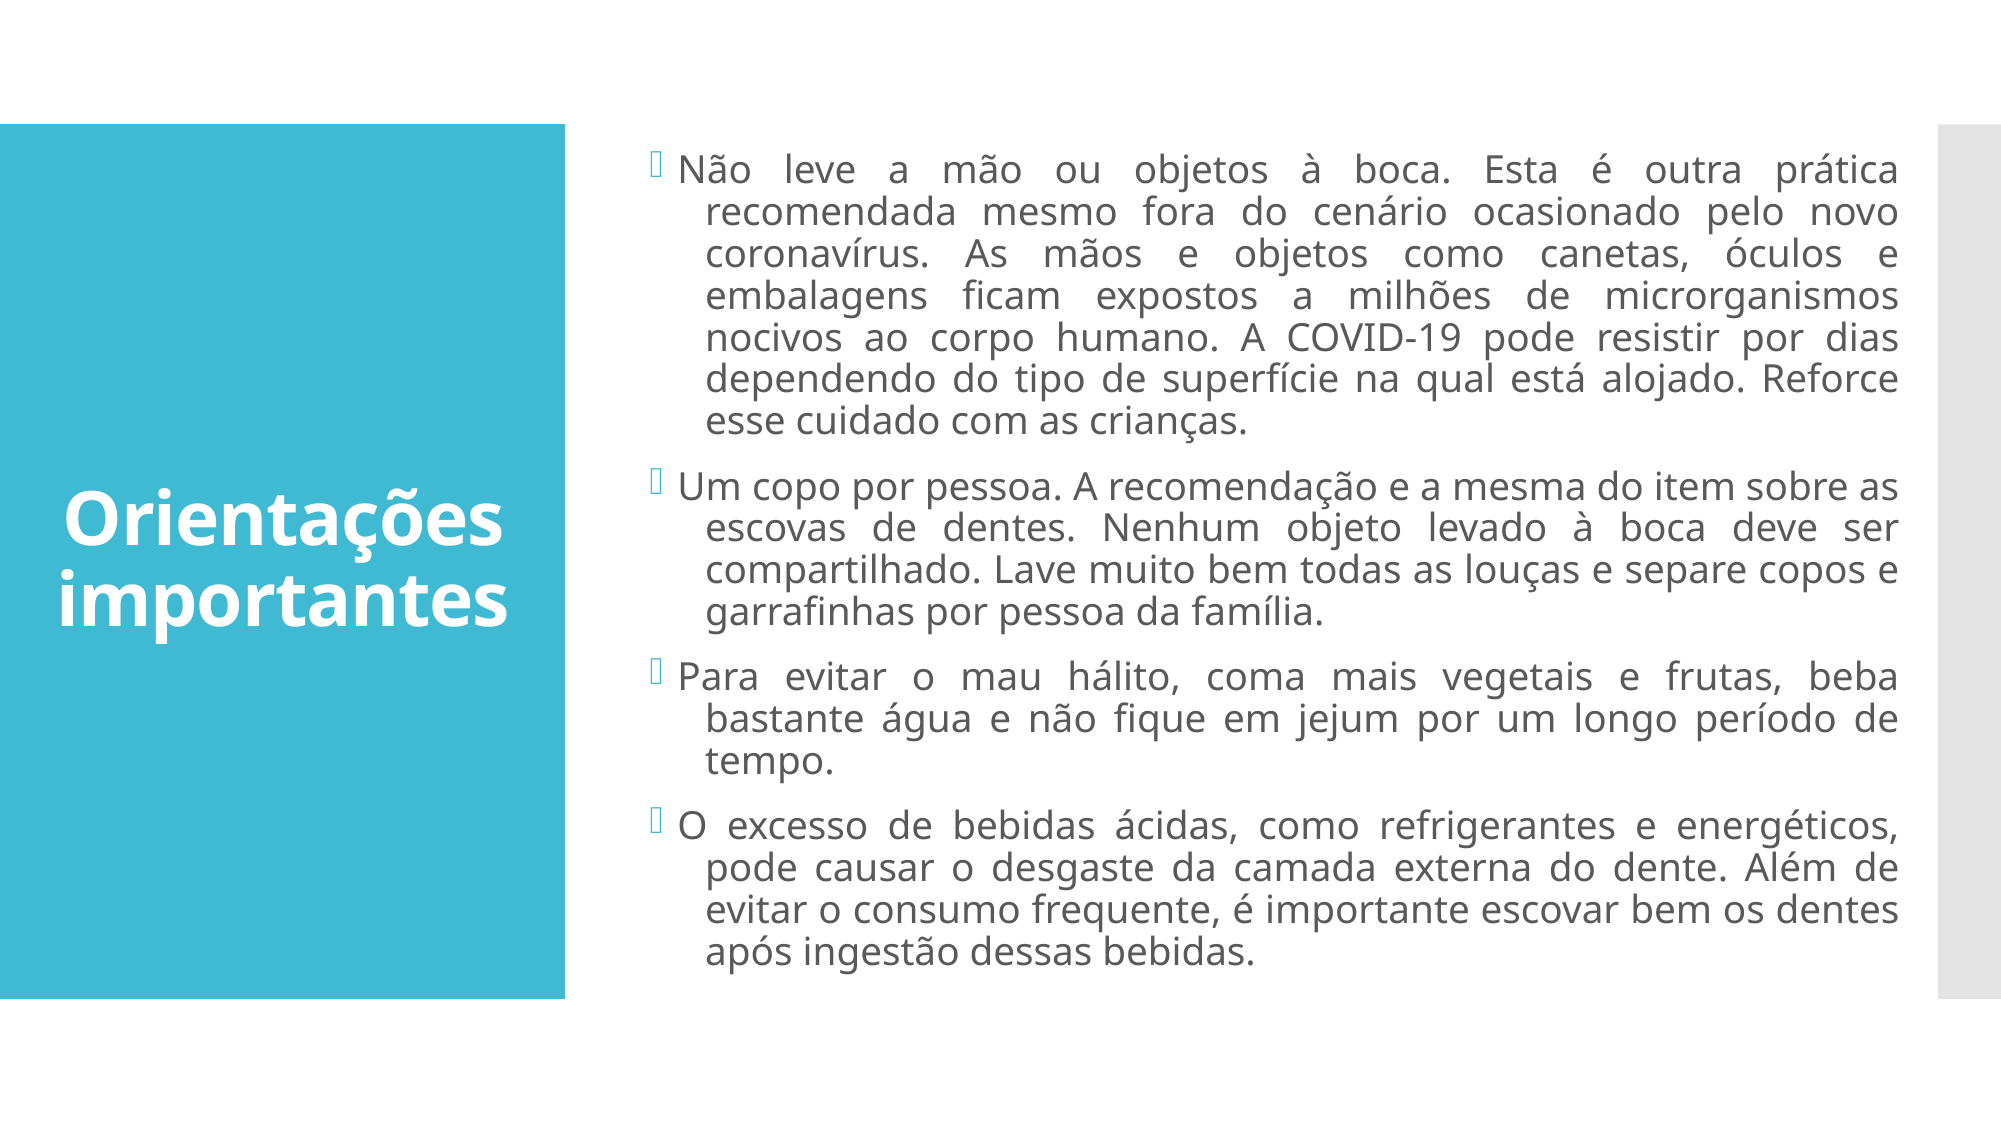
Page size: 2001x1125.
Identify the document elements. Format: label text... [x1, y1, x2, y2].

title Orientações importantes [41, 184, 526, 940]
list Não leve a mão ou objetos à boca. Esta é outra prática recomendada mesmo fora do cenário ocasionado pelo novo coronavírus. As mãos e objetos como canetas, óculos e embalagens ficam expostos a milhões de microrganismos nocivos ao corpo humano. A COVID-19 pode resistir por dias dependendo do tipo de superfície na qual está alojado. Reforce esse cuidado com as crianças. Um copo por pessoa. A recomendação e a mesma do item sobre as escovas de dentes. Nenhum objeto levado à boca deve ser compartilhado. Lave muito bem todas as louças e separe copos e garrafinhas por pessoa da família. Para evitar o mau hálito, coma mais vegetais e frutas, beba bastante água e não fique em jejum por um longo período de tempo. O excesso de bebidas ácidas, como refrigerantes e energéticos, pode causar o desgaste da camada externa do dente. Além de evitar o consumo frequente, é importante escovar bem os dentes após ingestão dessas bebidas. [634, 141, 1916, 982]
